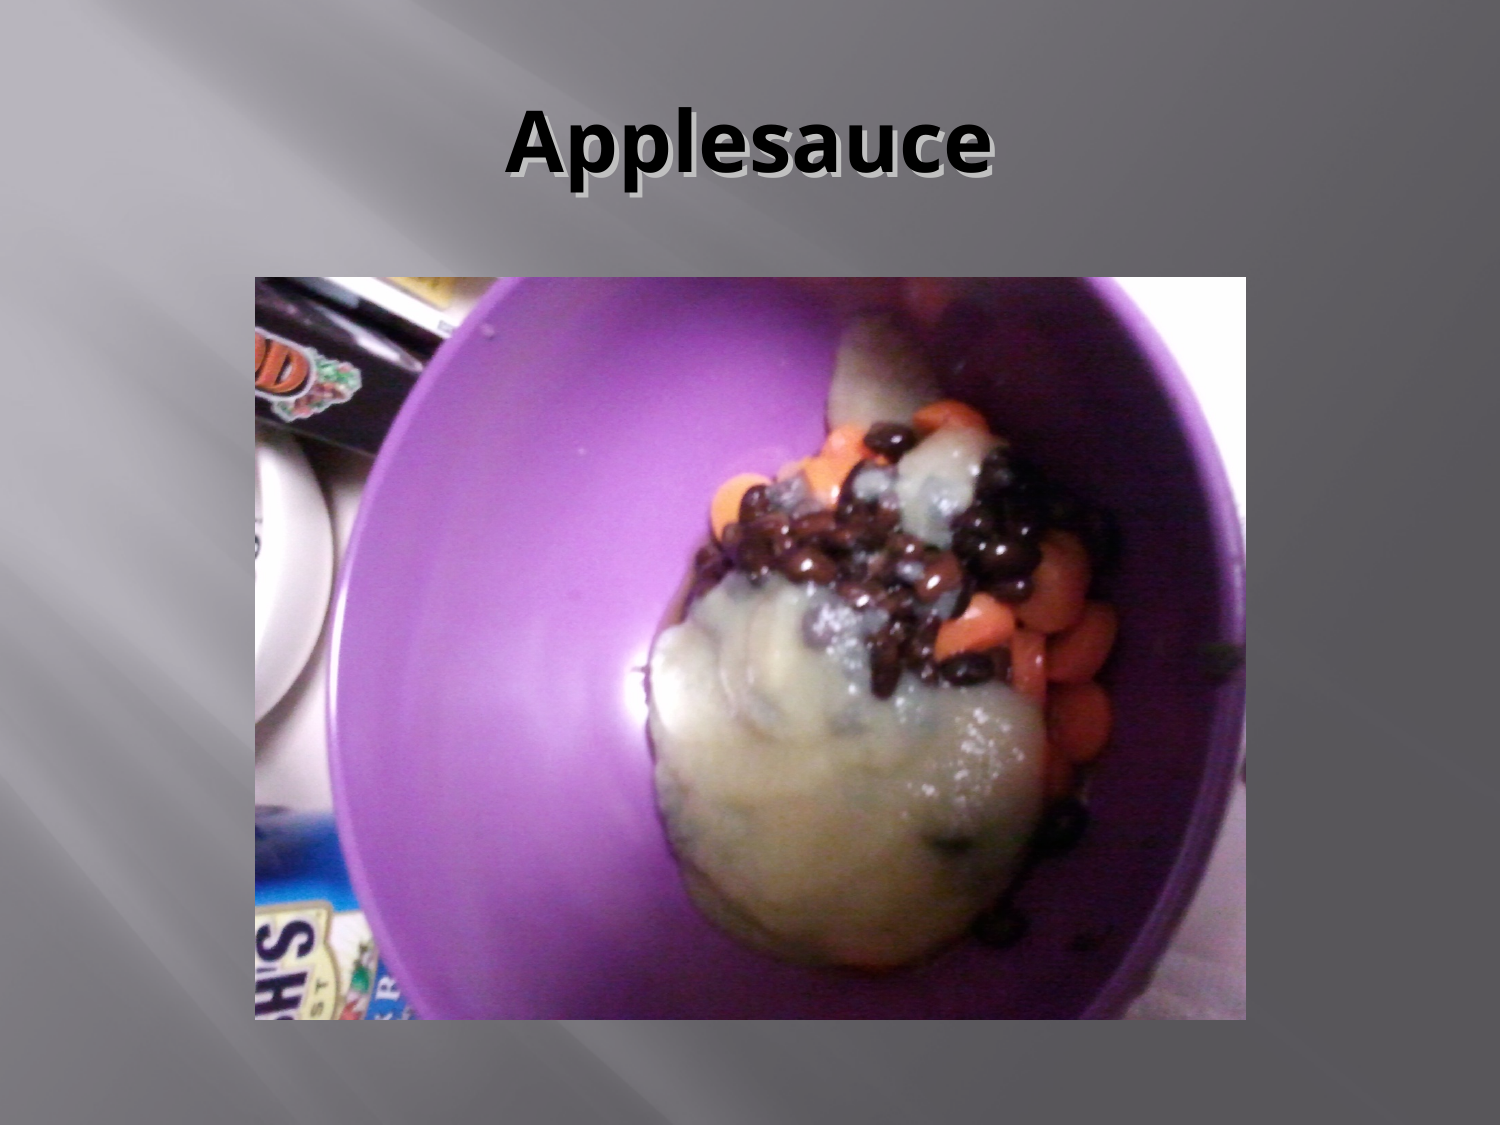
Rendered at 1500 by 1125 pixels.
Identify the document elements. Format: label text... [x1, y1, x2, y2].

title Applesauce [75, 45, 1426, 233]
picture [255, 277, 1246, 1020]
